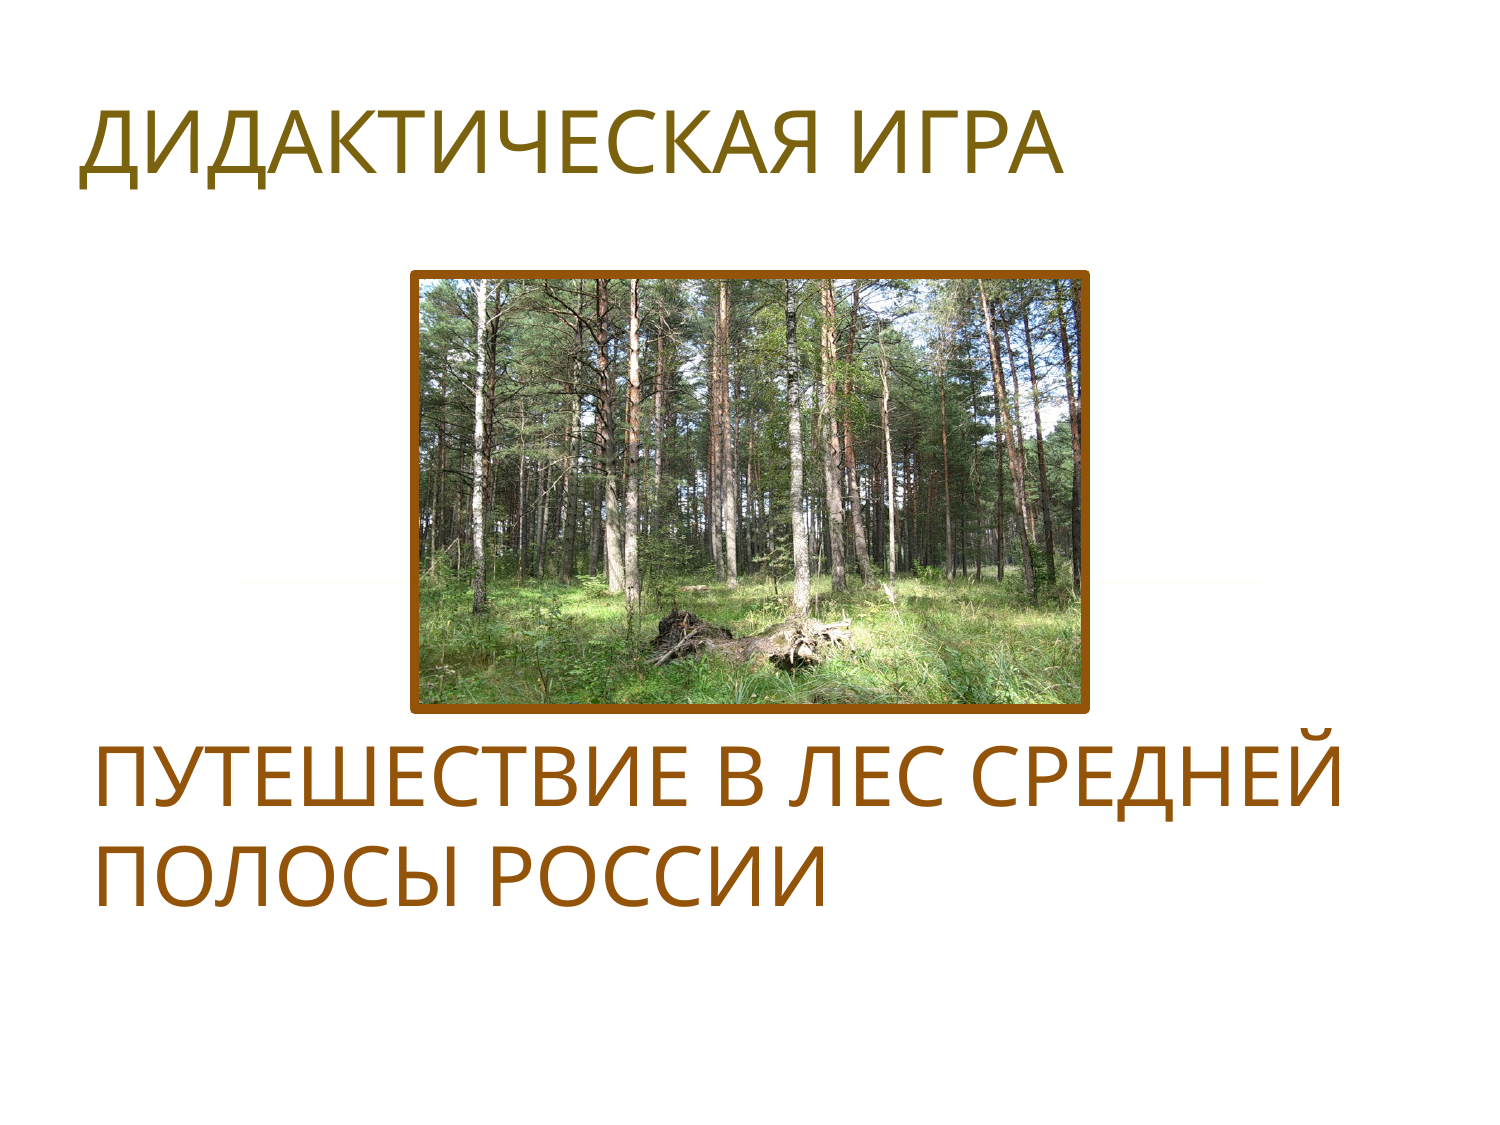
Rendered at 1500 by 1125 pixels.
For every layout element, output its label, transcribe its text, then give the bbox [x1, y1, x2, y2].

picture [419, 278, 1081, 705]
subtitle ПУТЕШЕСТВИЕ В ЛЕС СРЕДНЕЙ ПОЛОСЫ РОССИИ [76, 716, 1440, 1062]
title ДИДАКТИЧЕСКАЯ ИГРА [64, 78, 1428, 238]
